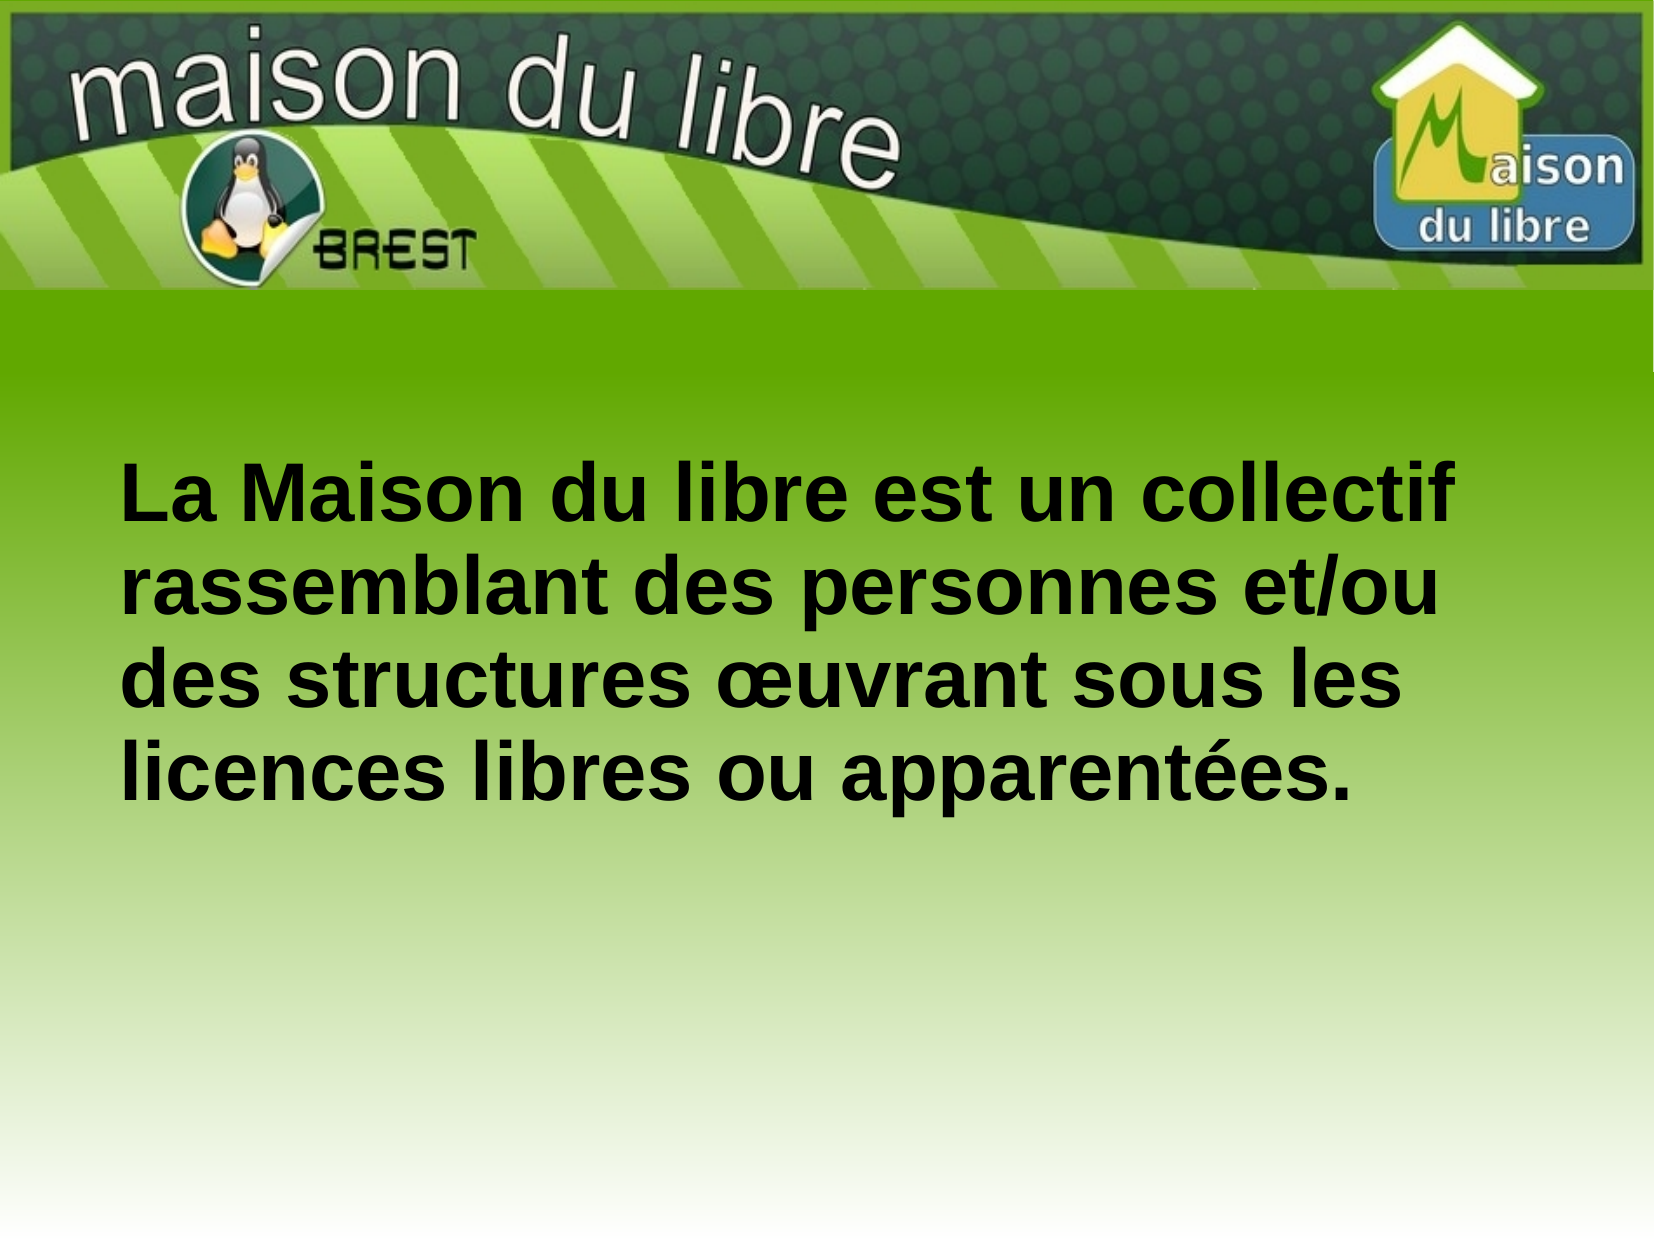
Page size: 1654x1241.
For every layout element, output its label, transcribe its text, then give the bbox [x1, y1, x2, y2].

picture [0, 1, 1654, 290]
text_box La Maison du libre est un collectif rassemblant des personnes et/ou des structures œuvrant sous les licences libres ou apparentées. [104, 438, 1611, 1038]
